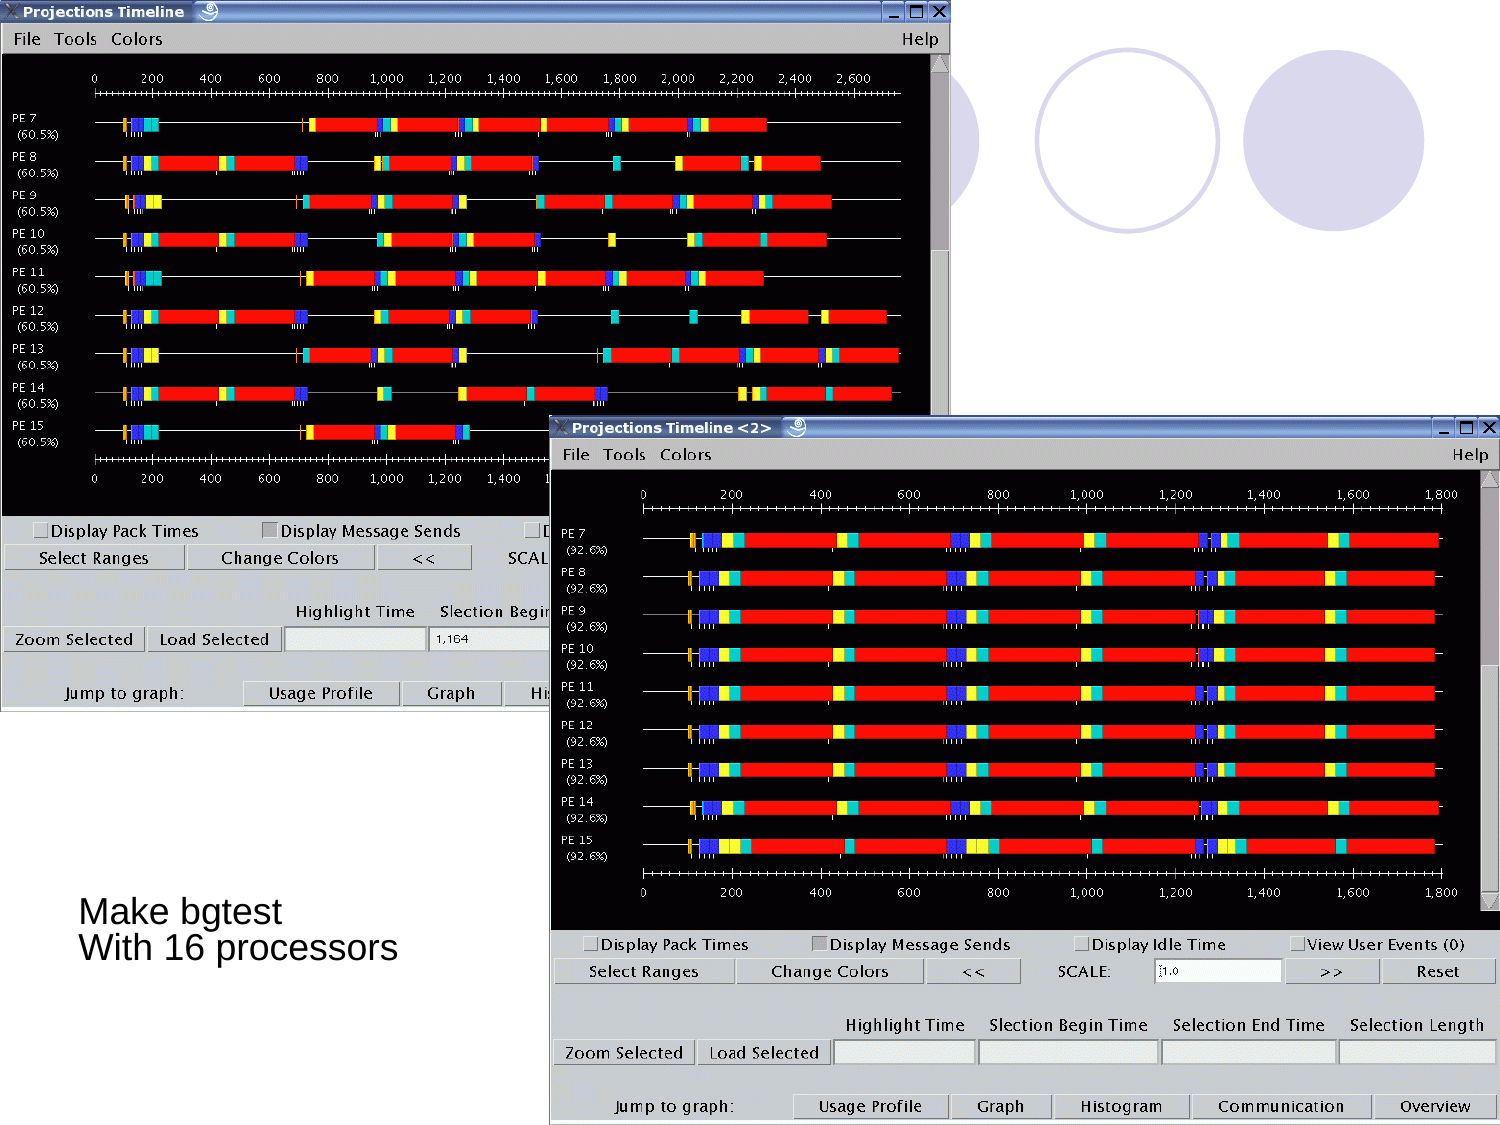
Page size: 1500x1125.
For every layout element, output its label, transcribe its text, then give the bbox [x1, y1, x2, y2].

text_box Make bgtest With 16 processors [63, 887, 414, 976]
picture [0, 0, 1500, 1125]
